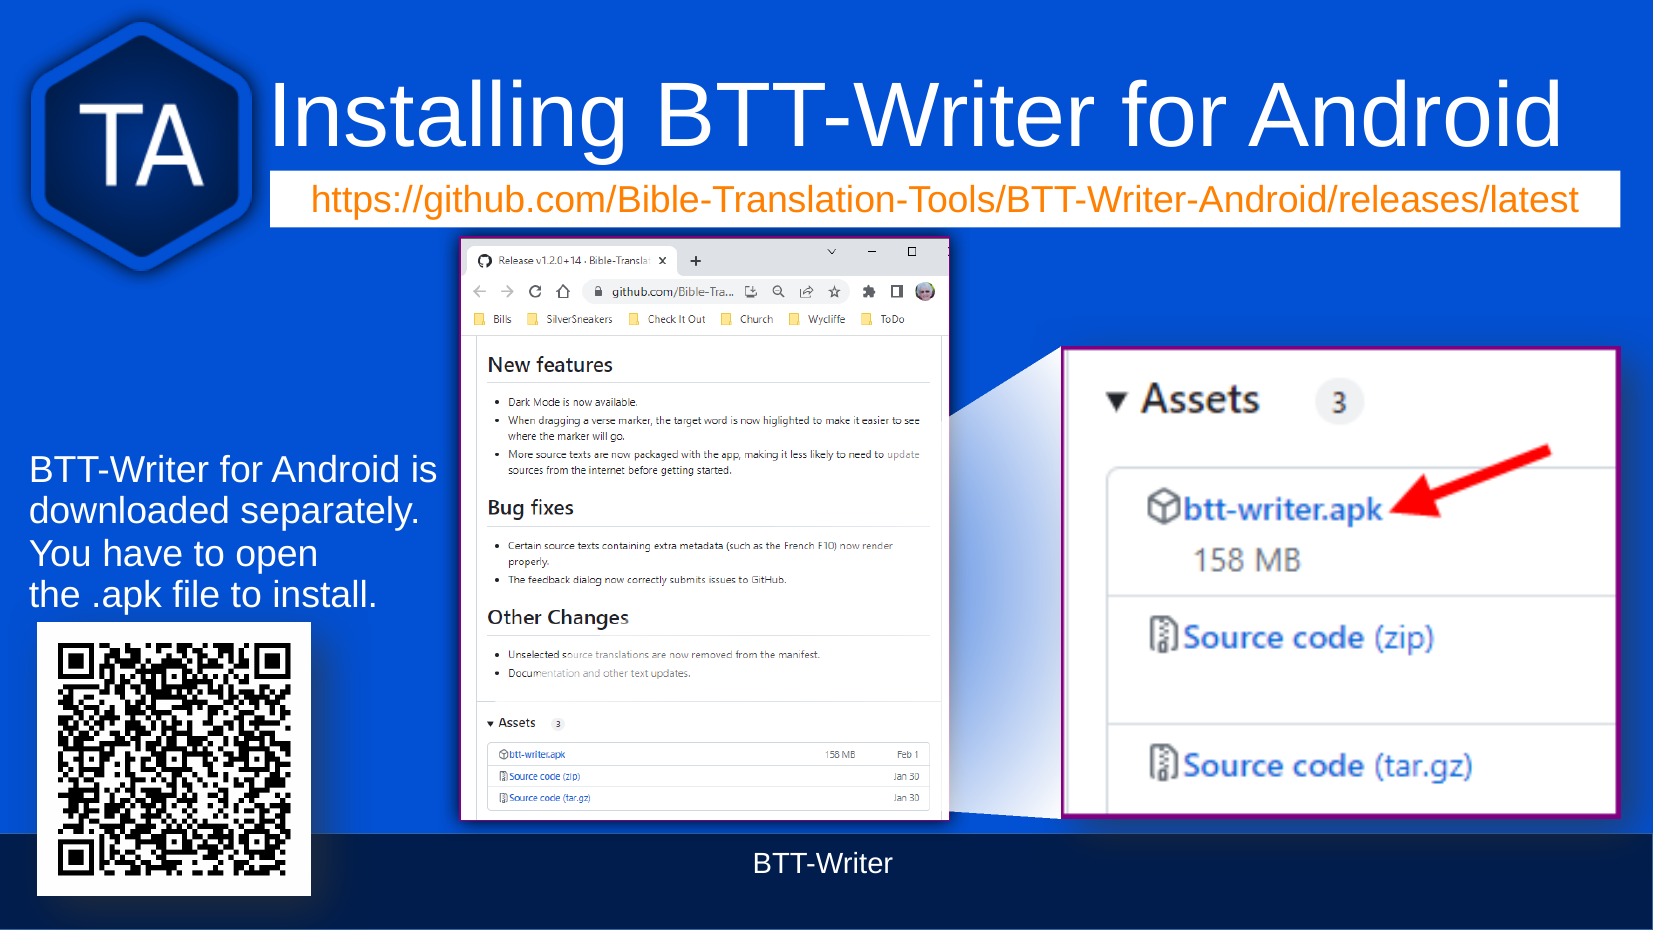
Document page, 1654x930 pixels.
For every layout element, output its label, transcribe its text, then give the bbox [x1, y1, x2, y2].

picture [31, 22, 252, 271]
picture [1061, 346, 1621, 819]
text_box [485, 346, 1061, 819]
picture [459, 236, 950, 821]
text_box https://github.com/Bible-Translation-Tools/BTT-Writer-Android/releases/latest [270, 170, 1621, 228]
picture [37, 655, 311, 896]
title Installing BTT-Writer for Android [263, 37, 1571, 193]
text_box BTT-Writer for Android is downloaded separately. You have to open the .apk file to install. [13, 440, 454, 655]
